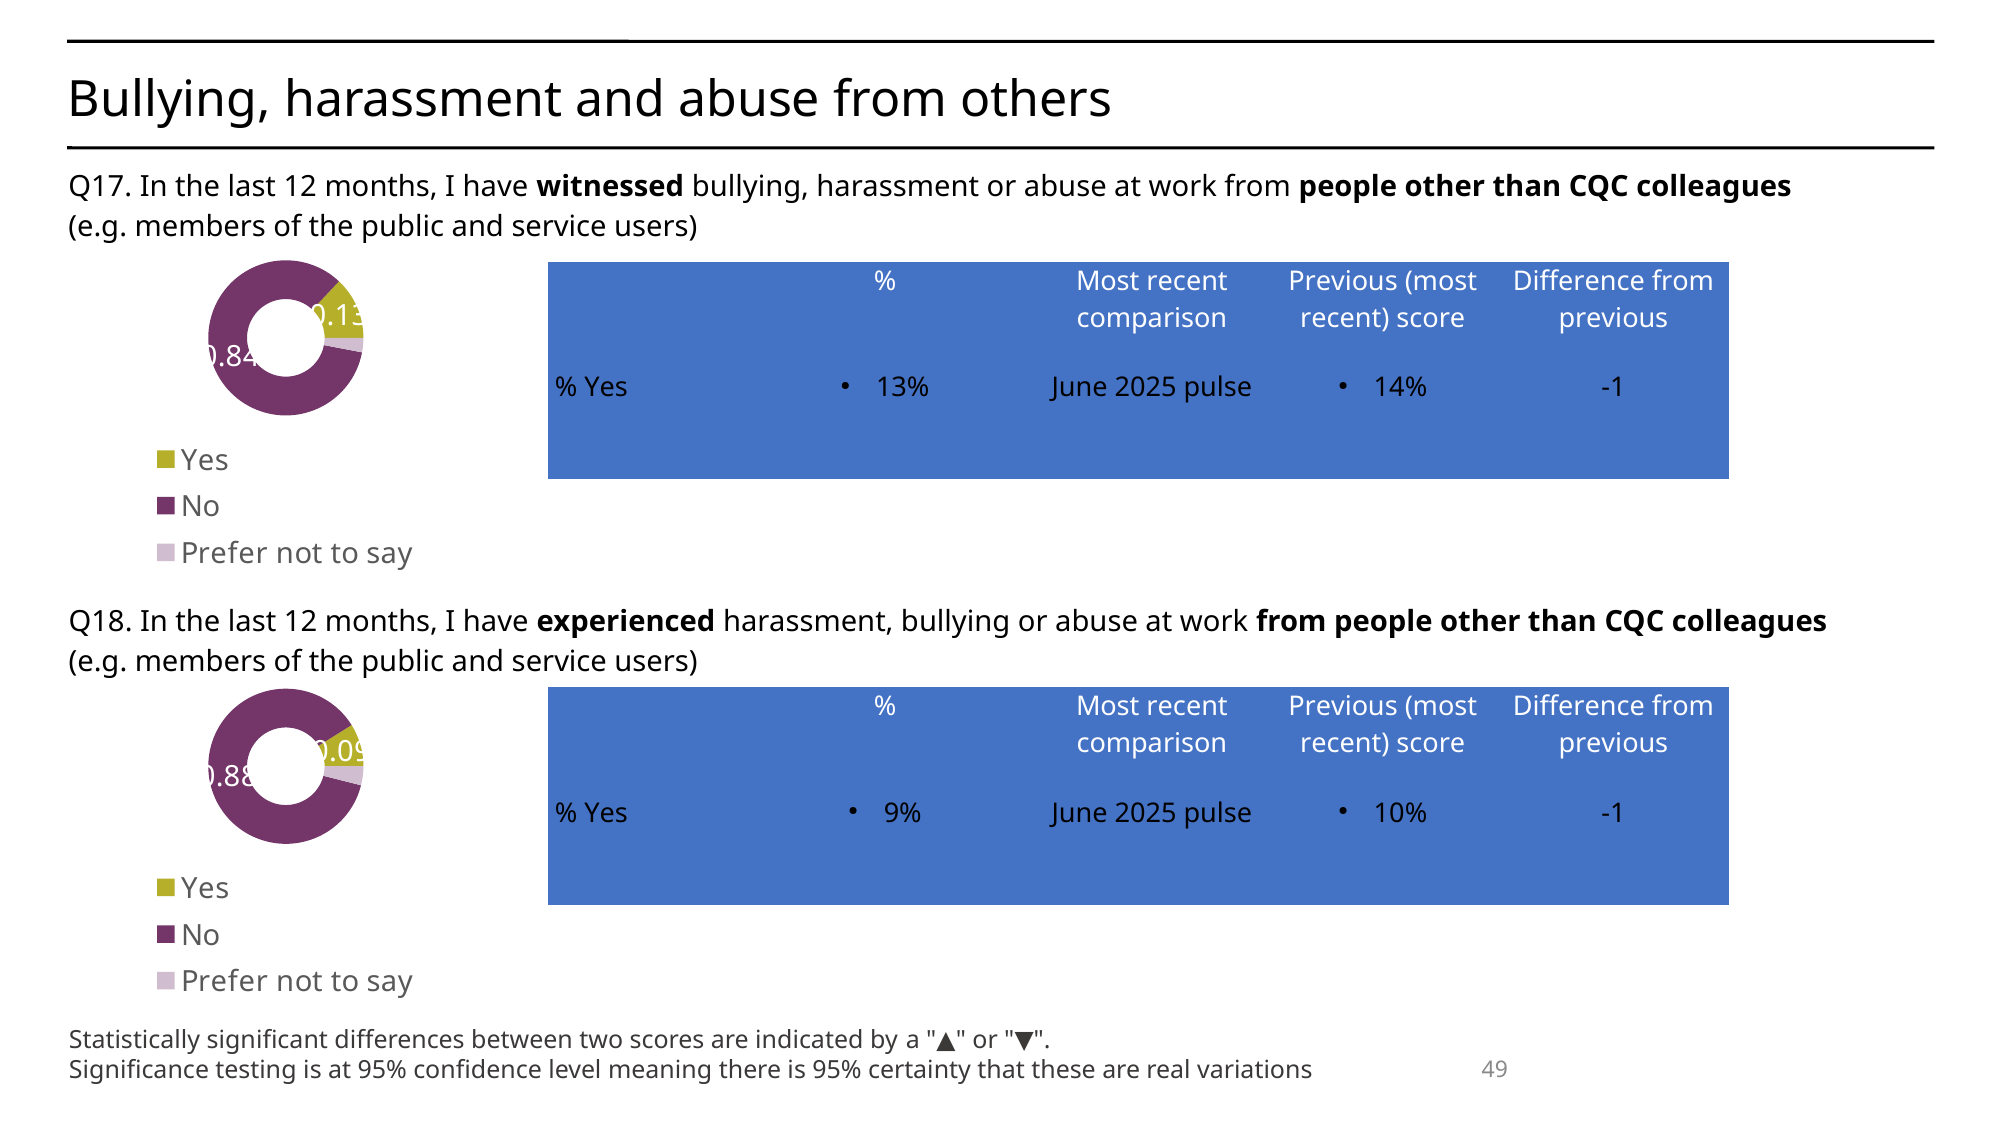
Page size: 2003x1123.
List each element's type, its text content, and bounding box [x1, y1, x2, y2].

chart [49, 682, 522, 1008]
table_header % [770, 262, 1000, 368]
table_header Most recent comparison [1037, 262, 1267, 368]
table_cell -1 [1498, 793, 1729, 905]
table_cell [1000, 793, 1037, 905]
table_cell 9% [770, 793, 1000, 905]
table_header [1000, 262, 1037, 368]
table_cell 10% [1267, 793, 1498, 905]
table_header [548, 687, 770, 793]
table_header Difference from previous [1498, 262, 1729, 368]
table_header [548, 262, 770, 368]
title Bullying, harassment and abuse from others [67, 48, 1936, 136]
table_cell % Yes [548, 368, 770, 479]
table_header [1000, 687, 1037, 793]
table_cell June 2025 pulse [1037, 793, 1267, 905]
table_cell 14% [1267, 368, 1498, 479]
table_cell % Yes [548, 793, 770, 905]
table_header Difference from previous [1498, 687, 1729, 793]
table_cell 13% [770, 368, 1000, 479]
text_box Statistically significant differences between two scores are indicated by a "▲" or "▼". Significance testing is at 95% confidence level meaning there is 95% certainty that these are real variations [54, 1015, 1400, 1092]
table_header % [770, 687, 1000, 793]
table_header Previous (most recent) score [1267, 687, 1498, 793]
text_box Q17. In the last 12 months, I have witnessed bullying, harassment or abuse at work from people other than CQC colleagues (e.g. members of the public and service users) [68, 159, 1817, 242]
chart [49, 253, 522, 579]
table_cell -1 [1498, 368, 1729, 479]
table_header Previous (most recent) score [1267, 262, 1498, 368]
table_cell June 2025 pulse [1037, 368, 1267, 479]
text_box Q18. In the last 12 months, I have experienced harassment, bullying or abuse at work from people other than CQC colleagues (e.g. members of the public and service users) [69, 594, 1844, 677]
text_box 49 [1466, 1039, 1934, 1100]
table_header Most recent comparison [1037, 687, 1267, 793]
table_cell [1000, 368, 1037, 479]
